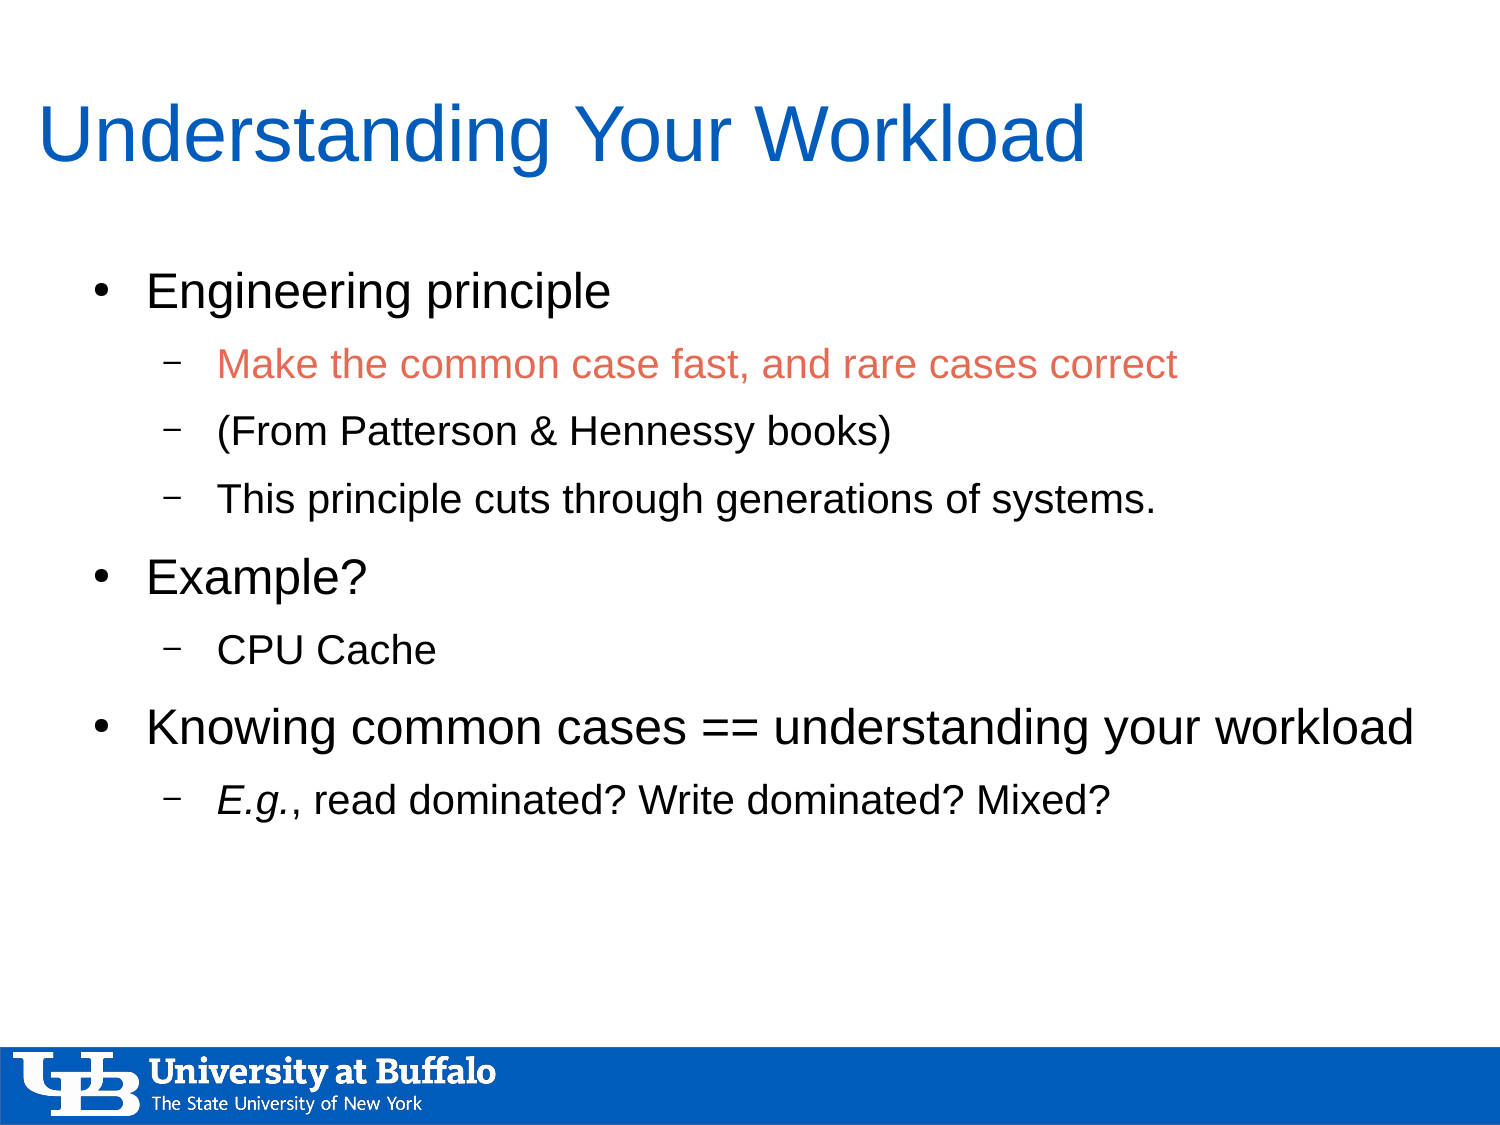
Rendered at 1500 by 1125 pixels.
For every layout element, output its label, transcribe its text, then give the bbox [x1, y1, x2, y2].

title Understanding Your Workload [37, 40, 1388, 228]
picture [13, 1052, 496, 1116]
list Engineering principle Make the common case fast, and rare cases correct (From Patterson & Hennessy books) This principle cuts through generations of systems. Example? CPU Cache Knowing common cases == understanding your workload E.g., read dominated? Write dominated? Mixed? [75, 263, 1425, 916]
